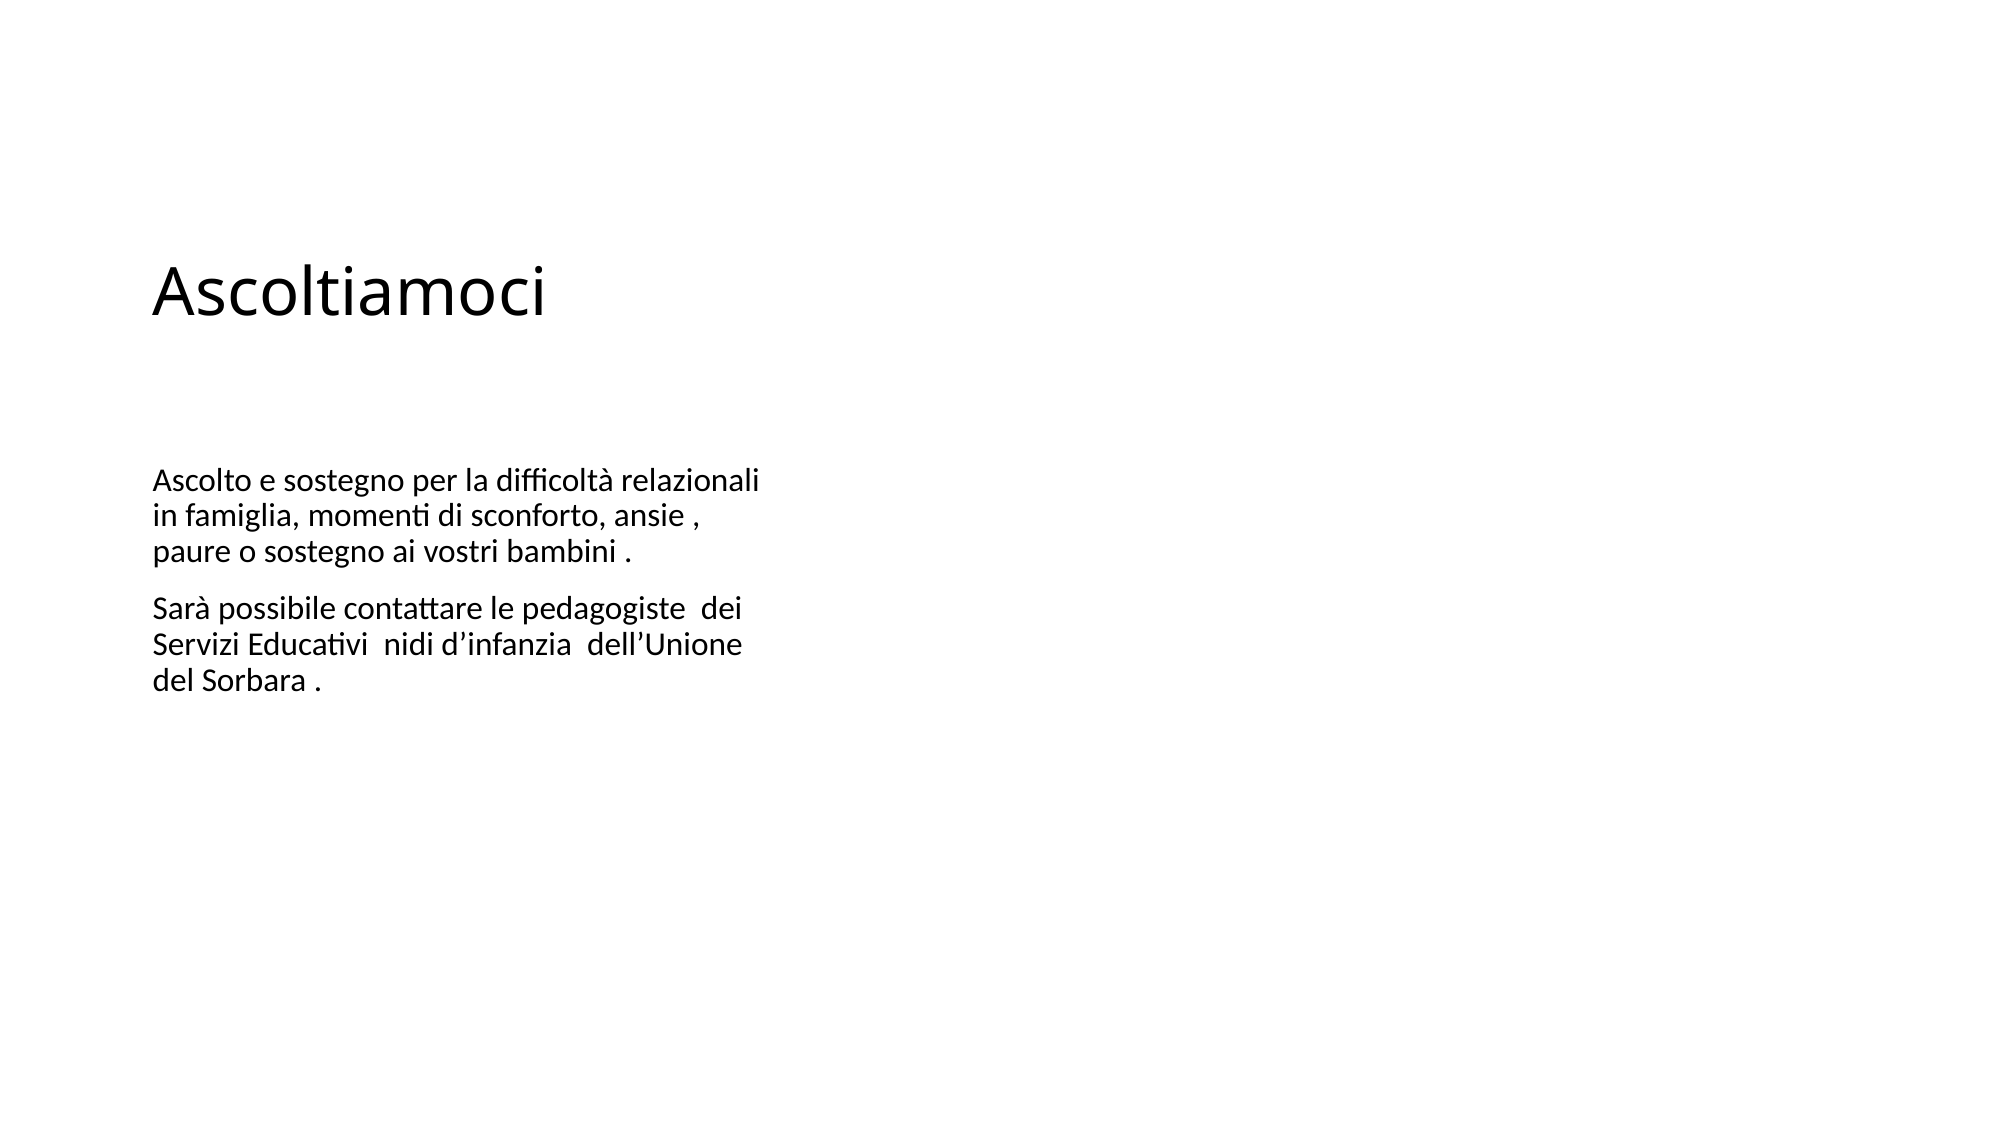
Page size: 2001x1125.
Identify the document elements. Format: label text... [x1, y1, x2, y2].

list Ascolto e sostegno per la difficoltà relazionali in famiglia, momenti di sconforto, ansie , paure o sostegno ai vostri bambini . Sarà possibile contattare le pedagogiste dei Servizi Educativi nidi d’infanzia dell’Unione del Sorbara . [137, 337, 783, 963]
title Ascoltiamoci [137, 75, 783, 337]
